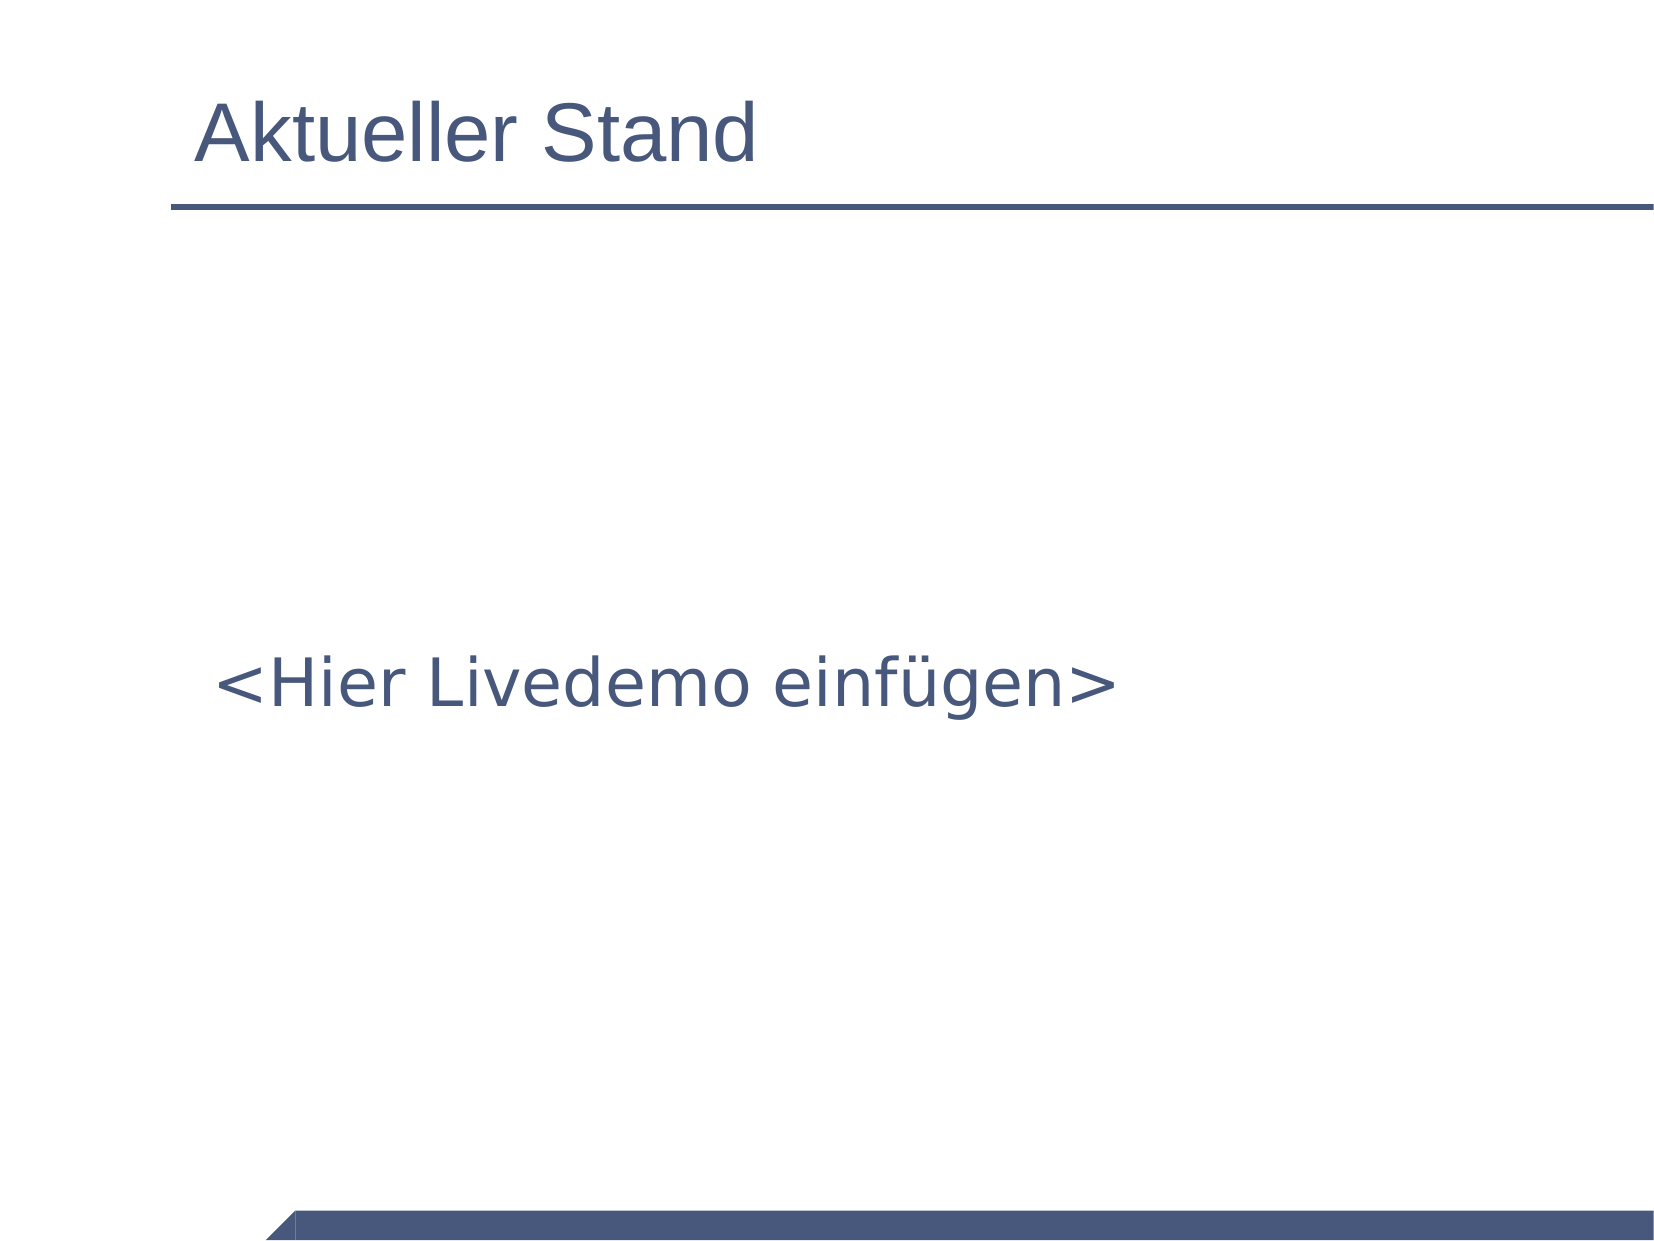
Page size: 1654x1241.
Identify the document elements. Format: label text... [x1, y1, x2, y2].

title Aktueller Stand [194, 29, 1530, 237]
subtitle <Hier Livedemo einfügen> [212, 274, 1530, 1093]
